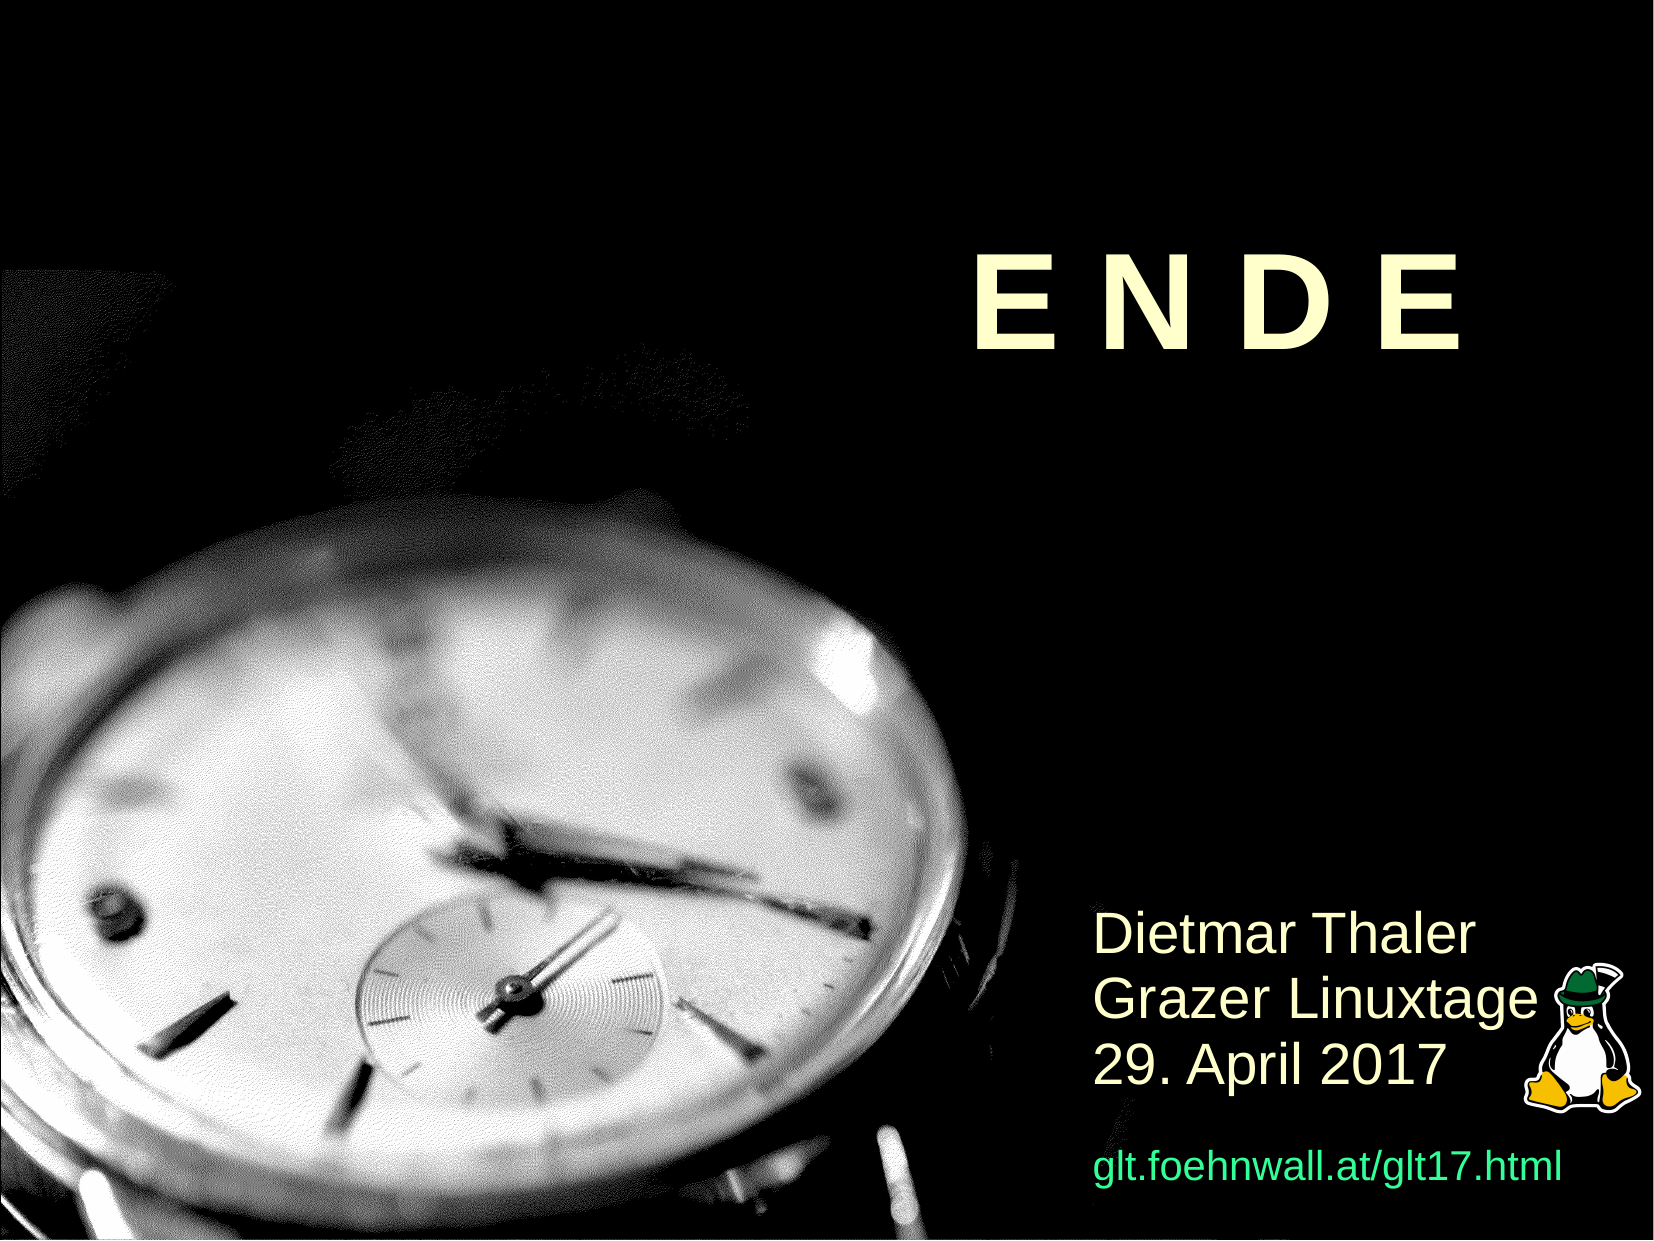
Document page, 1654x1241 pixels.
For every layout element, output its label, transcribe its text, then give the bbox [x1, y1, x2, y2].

subtitle Dietmar Thaler Grazer Linuxtage 29. April 2017 glt.foehnwall.at/glt17.html [1092, 874, 1589, 1217]
title E N D E [838, 184, 1595, 420]
picture [1523, 962, 1642, 1114]
picture [1, 268, 1360, 1240]
